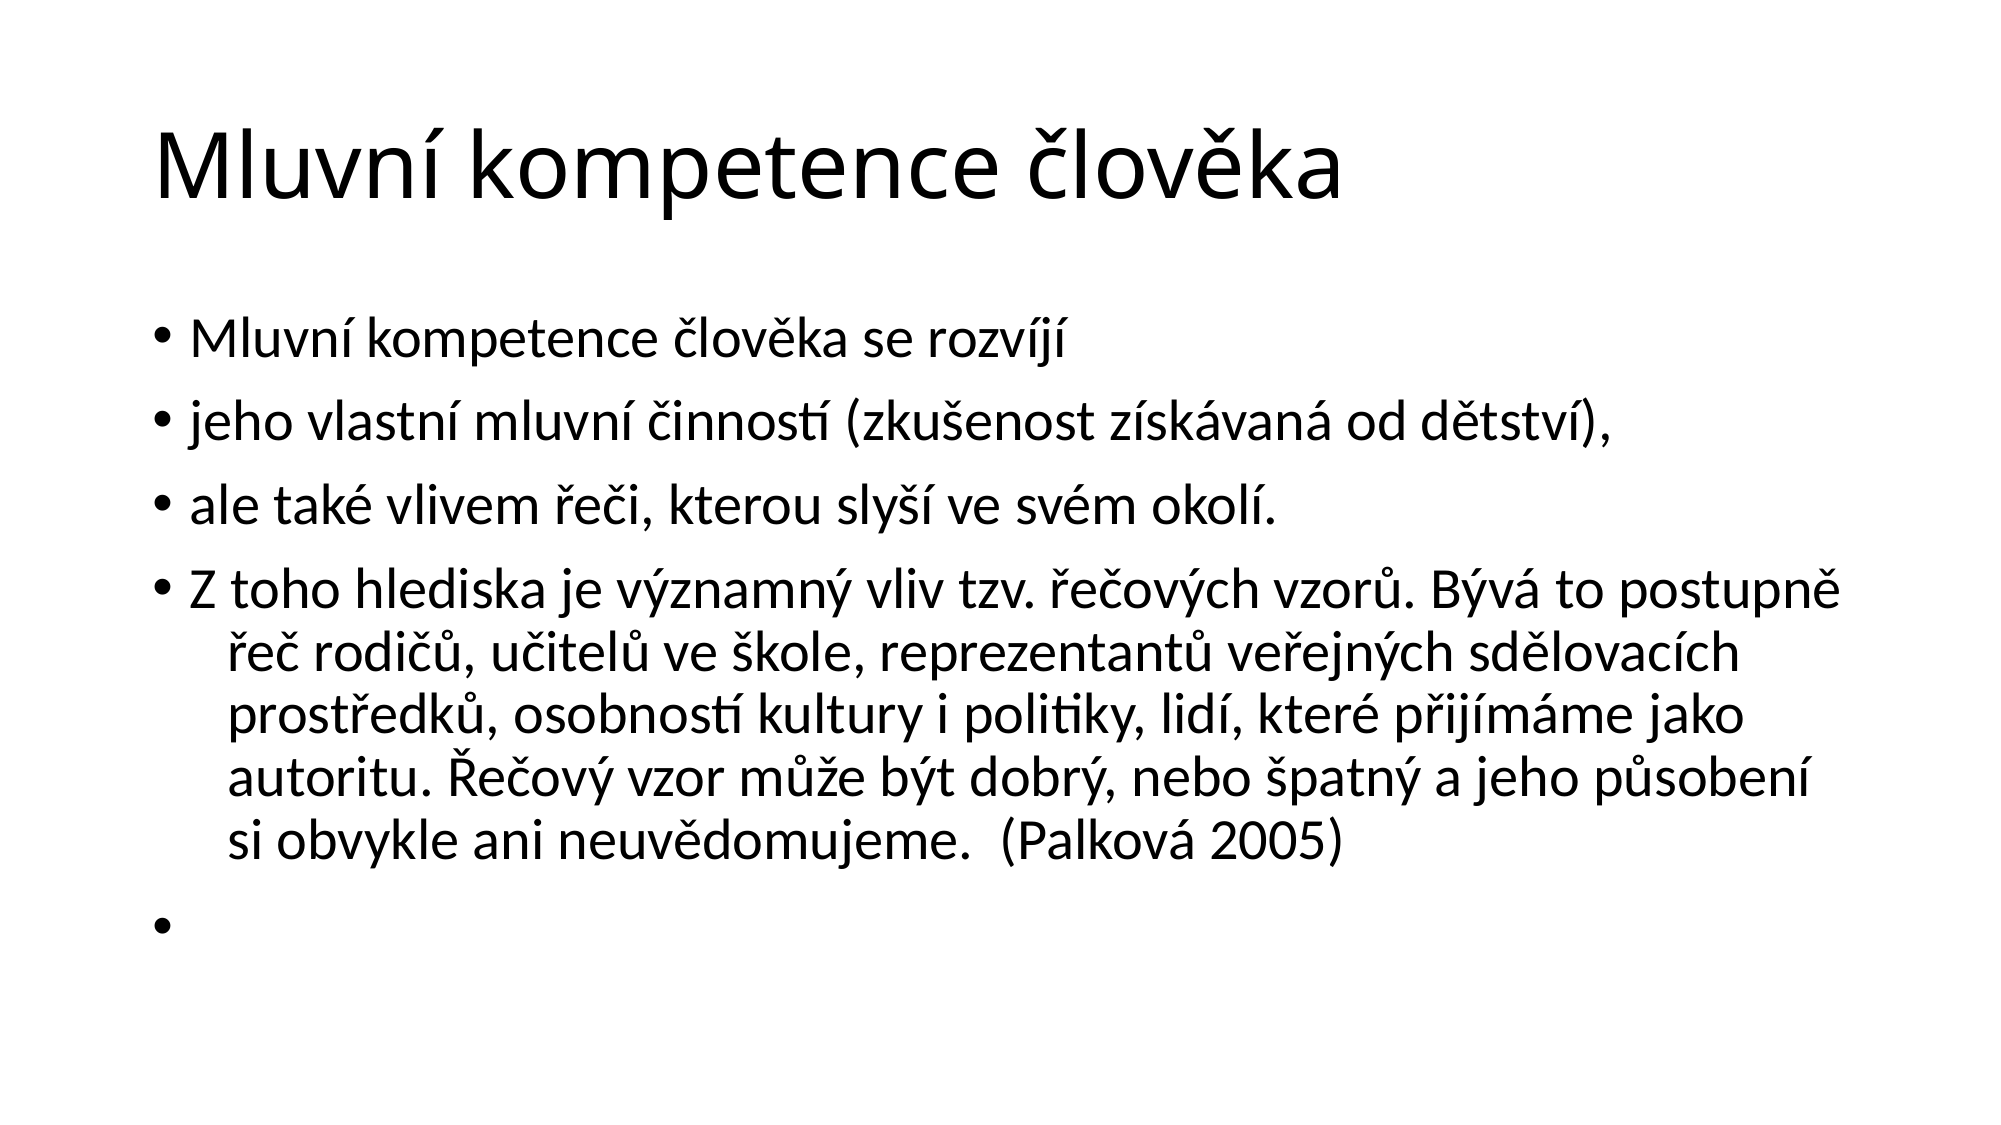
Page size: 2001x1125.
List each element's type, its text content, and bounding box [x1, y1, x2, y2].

title Mluvní kompetence člověka [137, 59, 1863, 278]
list Mluvní kompetence člověka se rozvíjí jeho vlastní mluvní činností (zkušenost získávaná od dětství), ale také vlivem řeči, kterou slyší ve svém okolí. Z toho hlediska je významný vliv tzv. řečových vzorů. Bývá to postupně řeč rodičů, učitelů ve škole, reprezentantů veřejných sdělovacích prostředků, osobností kultury i politiky, lidí, které přijímáme jako autoritu. Řečový vzor může být dobrý, nebo špatný a jeho působení si obvykle ani neuvědomujeme. (Palková 2005) [137, 299, 1863, 1014]
